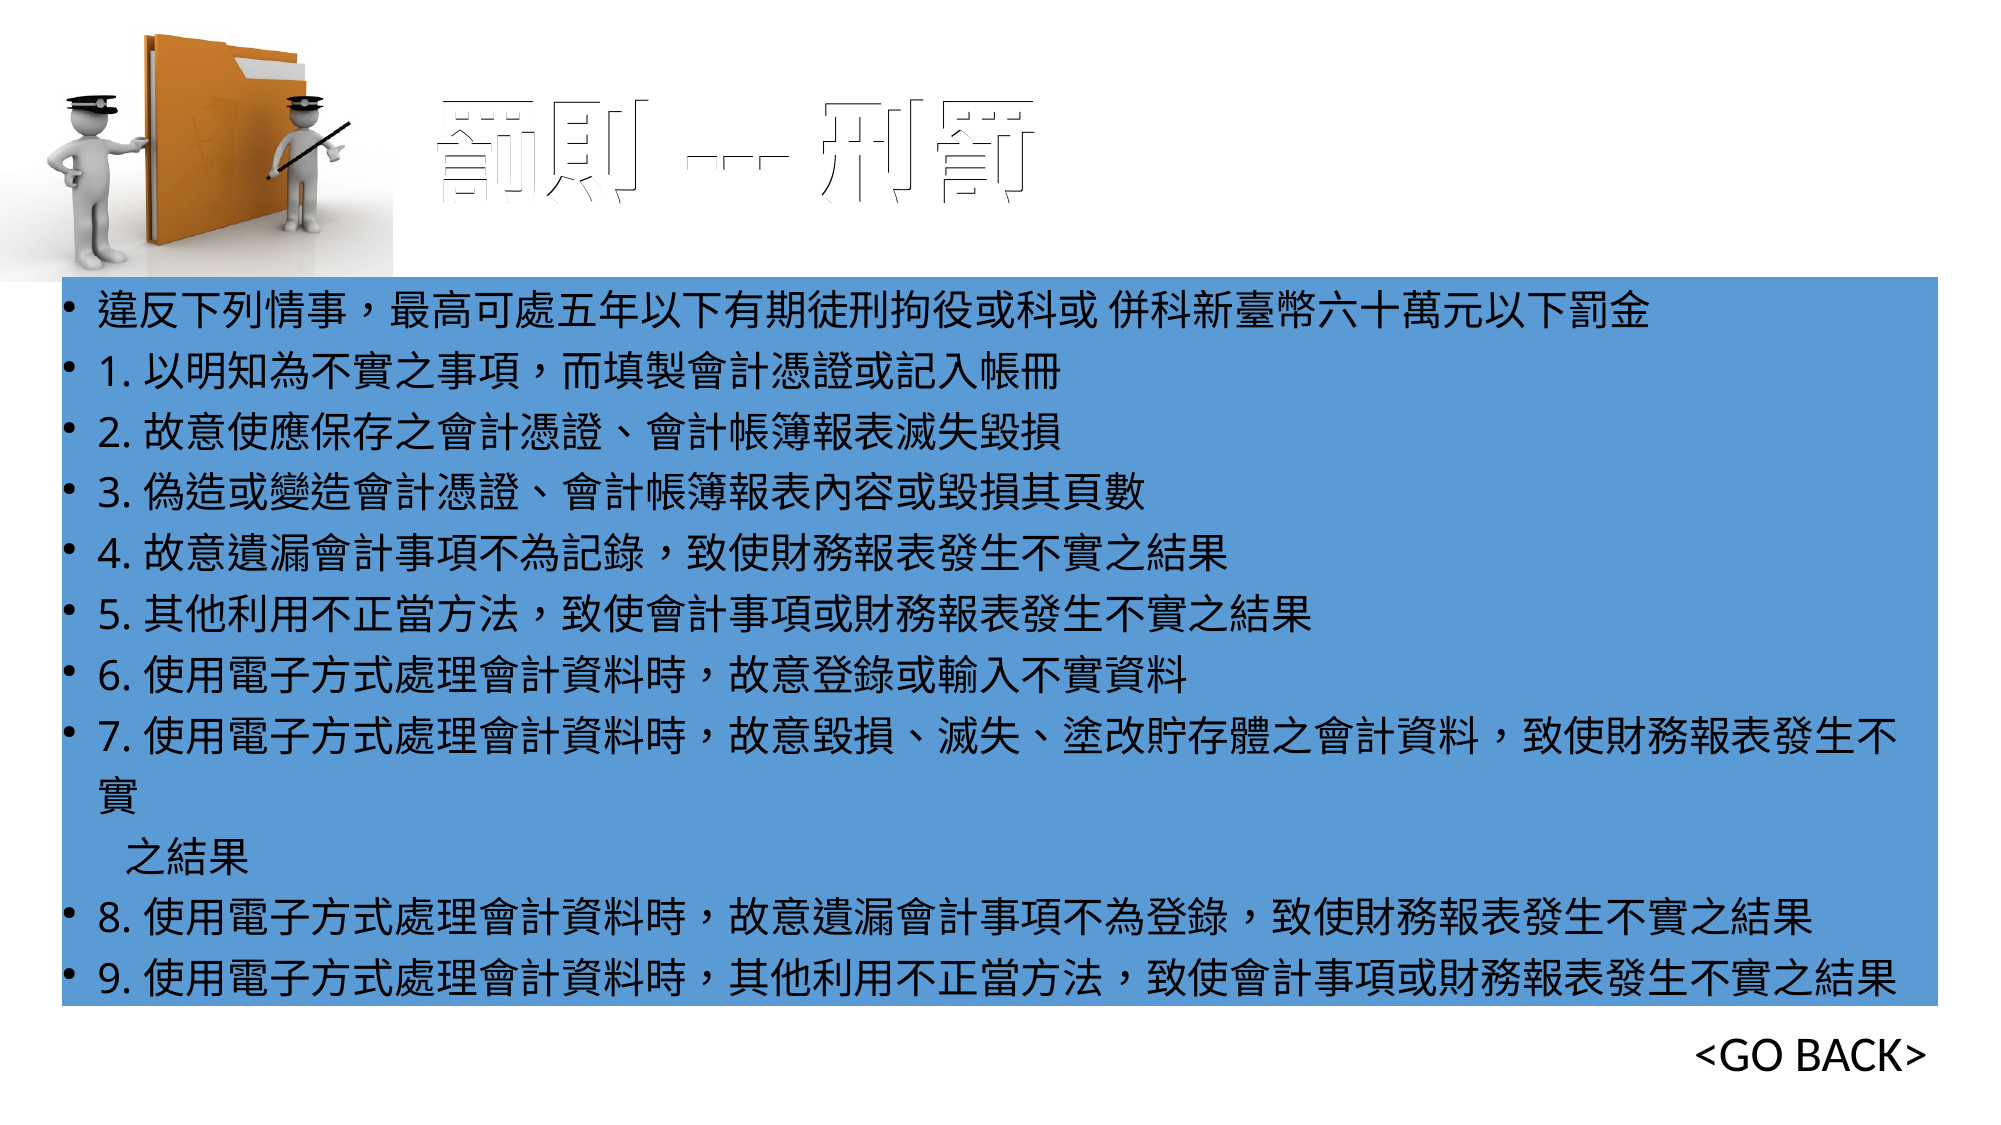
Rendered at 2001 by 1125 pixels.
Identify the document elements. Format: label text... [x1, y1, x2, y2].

table_header 違反下列情事，最高可處五年以下有期徒刑拘役或科或 併科新臺幣六十萬元以下罰金 [62, 277, 1938, 338]
table_cell 9.使用電子方式處理會計資料時，其他利用不正當方法，致使會計事項或財務報表發生不實之結果 [62, 945, 1938, 1006]
table_cell 3.偽造或變造會計憑證、會計帳簿報表內容或毀損其頁數 [62, 459, 1938, 520]
text_box <GO BACK> [1672, 1006, 1950, 1097]
table_cell 1.以明知為不實之事項，而填製會計憑證或記入帳冊 [62, 338, 1938, 399]
text_box 罰則---刑罰 [418, 75, 1061, 225]
table_cell 6.使用電子方式處理會計資料時，故意登錄或輸入不實資料 [62, 642, 1938, 702]
table_cell 2.故意使應保存之會計憑證、會計帳簿報表滅失毀損 [62, 399, 1938, 459]
table_cell 4.故意遺漏會計事項不為記錄，致使財務報表發生不實之結果 [62, 520, 1938, 581]
table_cell 7.使用電子方式處理會計資料時，故意毀損、滅失、塗改貯存體之會計資料，致使財務報表發生不實 之結果 [62, 702, 1938, 884]
picture [0, 19, 393, 282]
table_cell 8.使用電子方式處理會計資料時，故意遺漏會計事項不為登錄，致使財務報表發生不實之結果 [62, 884, 1938, 945]
table_cell 5.其他利用不正當方法，致使會計事項或財務報表發生不實之結果 [62, 581, 1938, 642]
